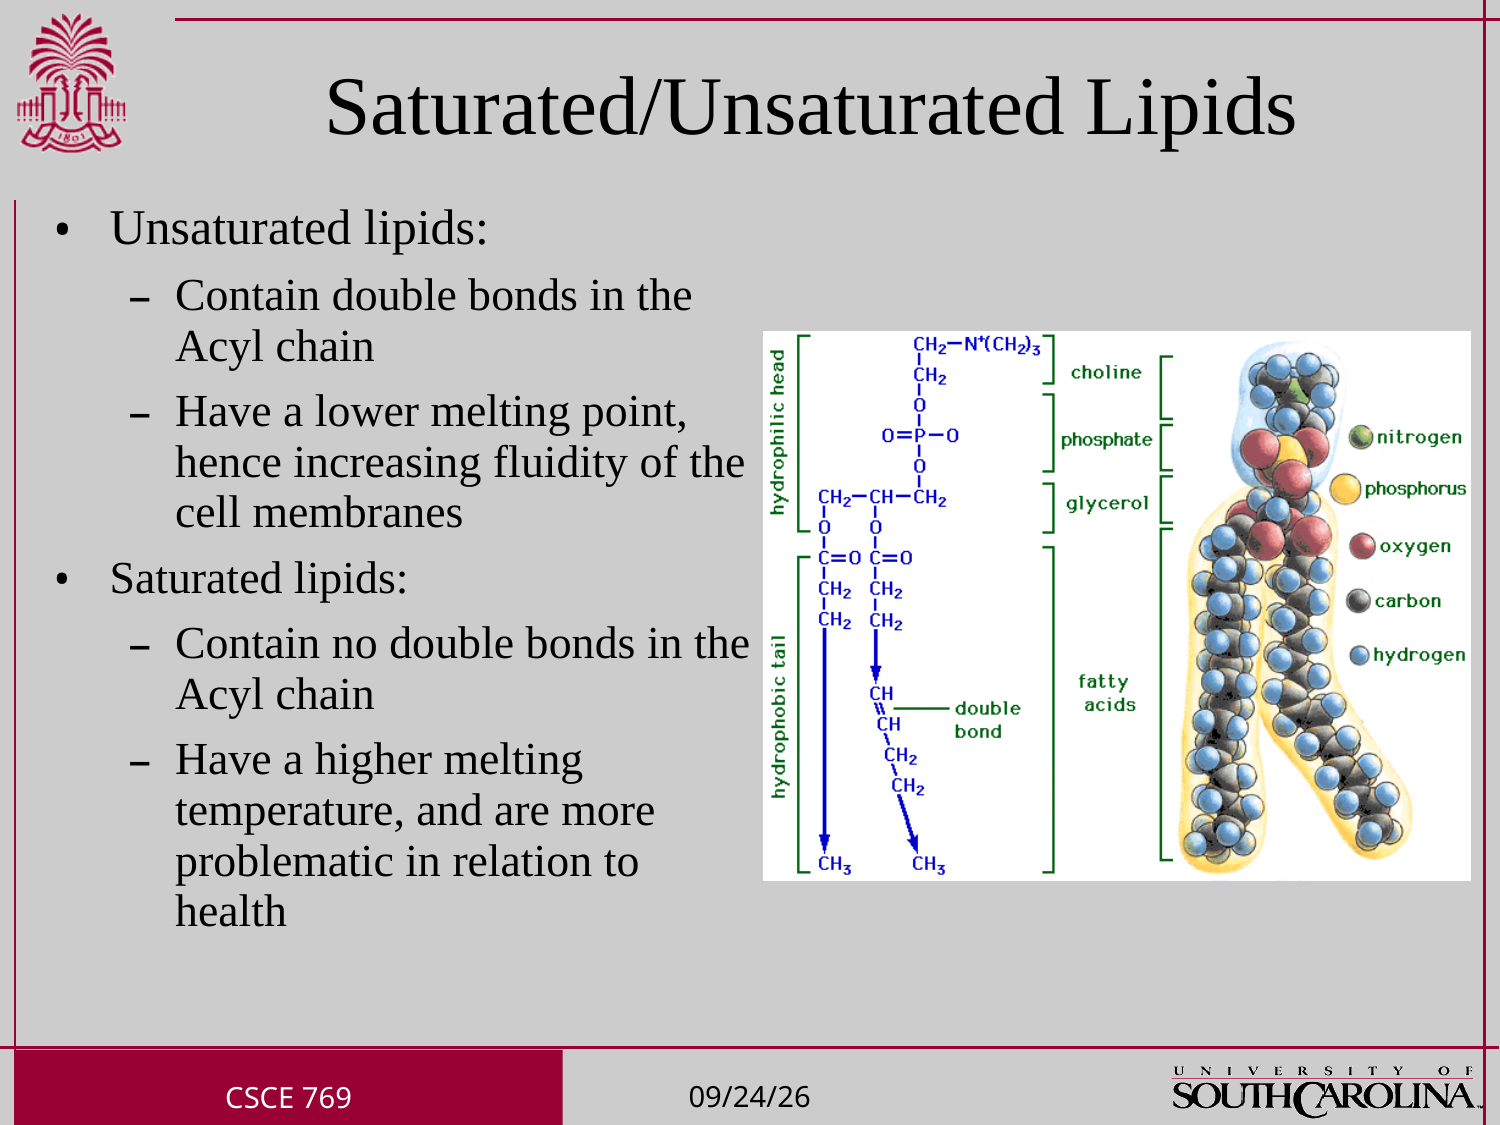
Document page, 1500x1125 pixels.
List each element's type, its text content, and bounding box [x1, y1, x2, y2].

picture [763, 331, 1471, 881]
picture [12, 12, 131, 155]
title Saturated/Unsaturated Lipids [174, 24, 1450, 188]
picture [1162, 1049, 1483, 1125]
list Unsaturated lipids: Contain double bonds in the Acyl chain Have a lower melting point, hence increasing fluidity of the cell membranes Saturated lipids: Contain no double bonds in the Acyl chain Have a higher melting temperature, and are more problematic in relation to health [53, 200, 761, 1013]
